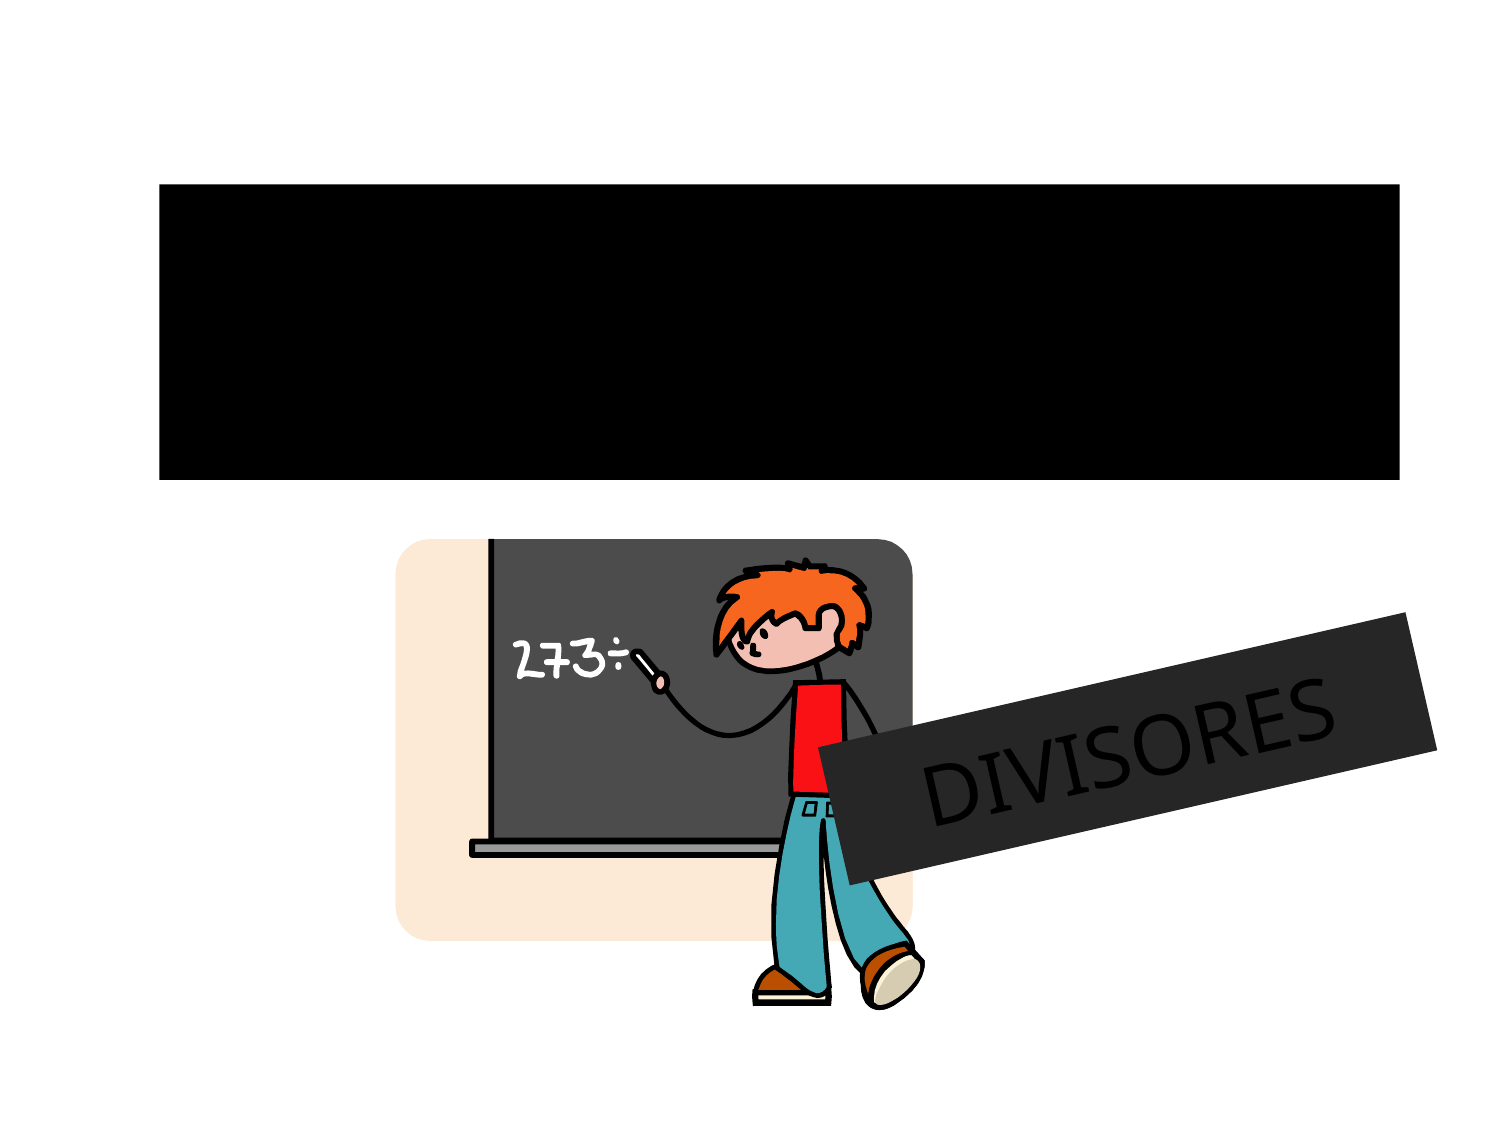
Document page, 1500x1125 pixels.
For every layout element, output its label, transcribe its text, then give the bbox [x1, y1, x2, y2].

picture [395, 538, 927, 1012]
text_box DIVISIBILIDAD [159, 184, 1400, 480]
text_box DIVISORES [817, 612, 1438, 886]
